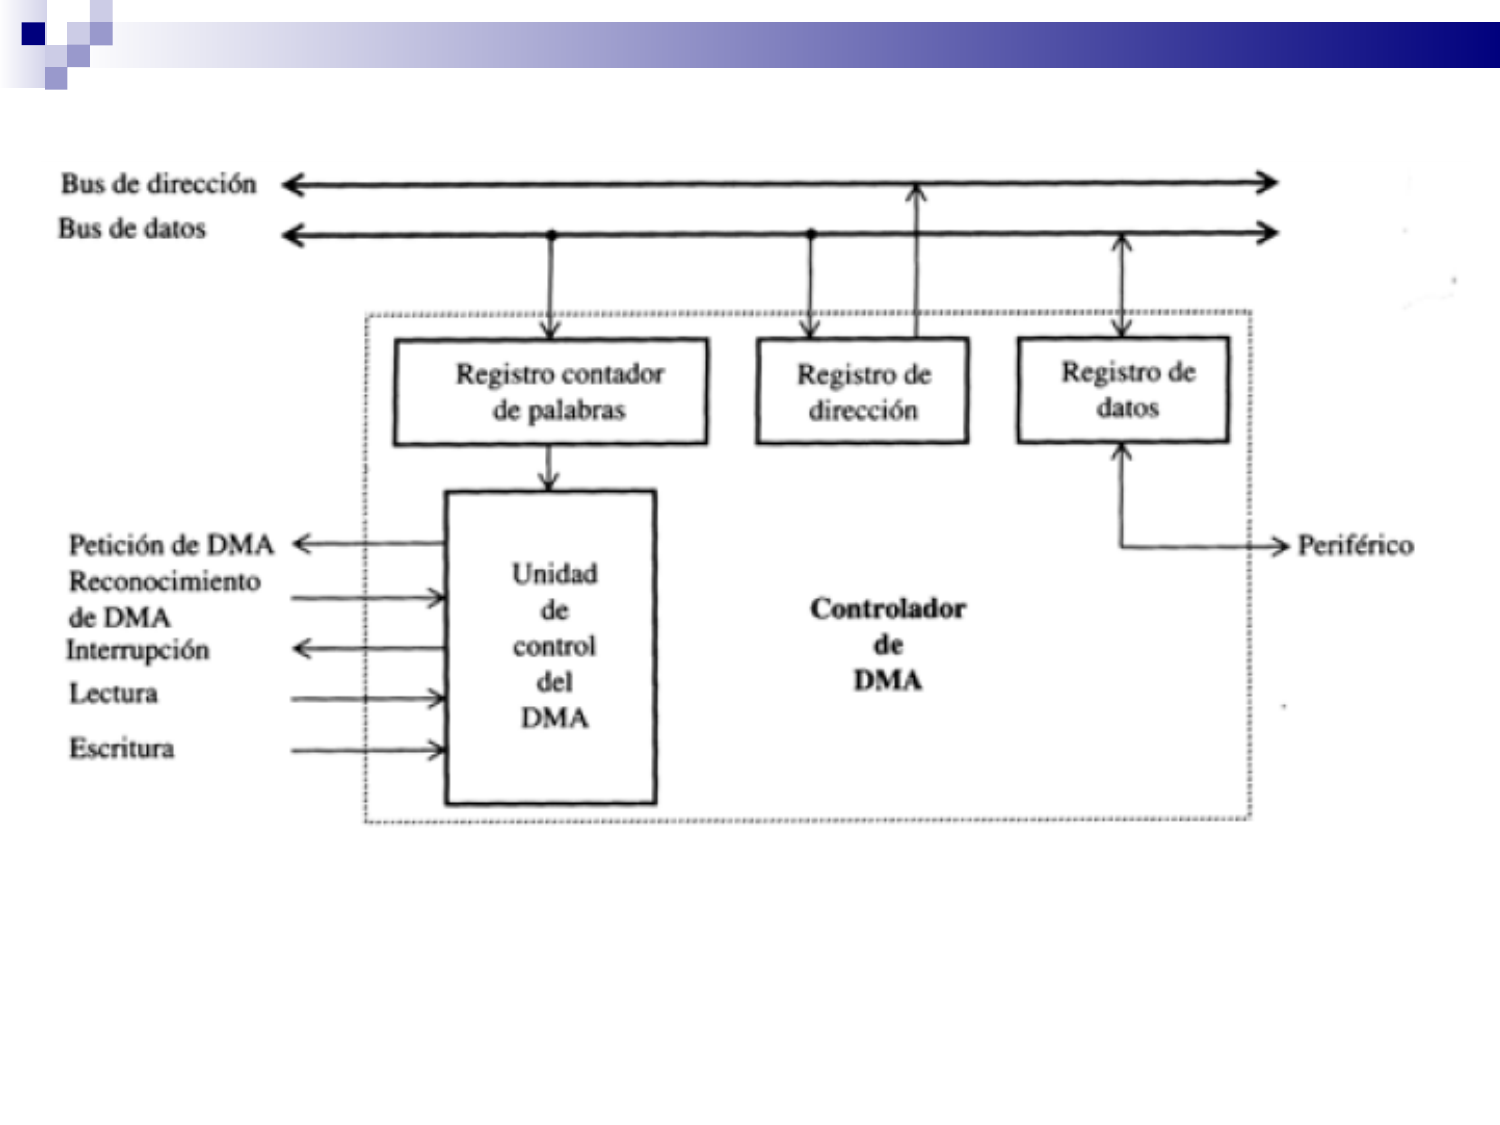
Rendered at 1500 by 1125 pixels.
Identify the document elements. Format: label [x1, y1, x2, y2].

picture [41, 160, 1471, 858]
